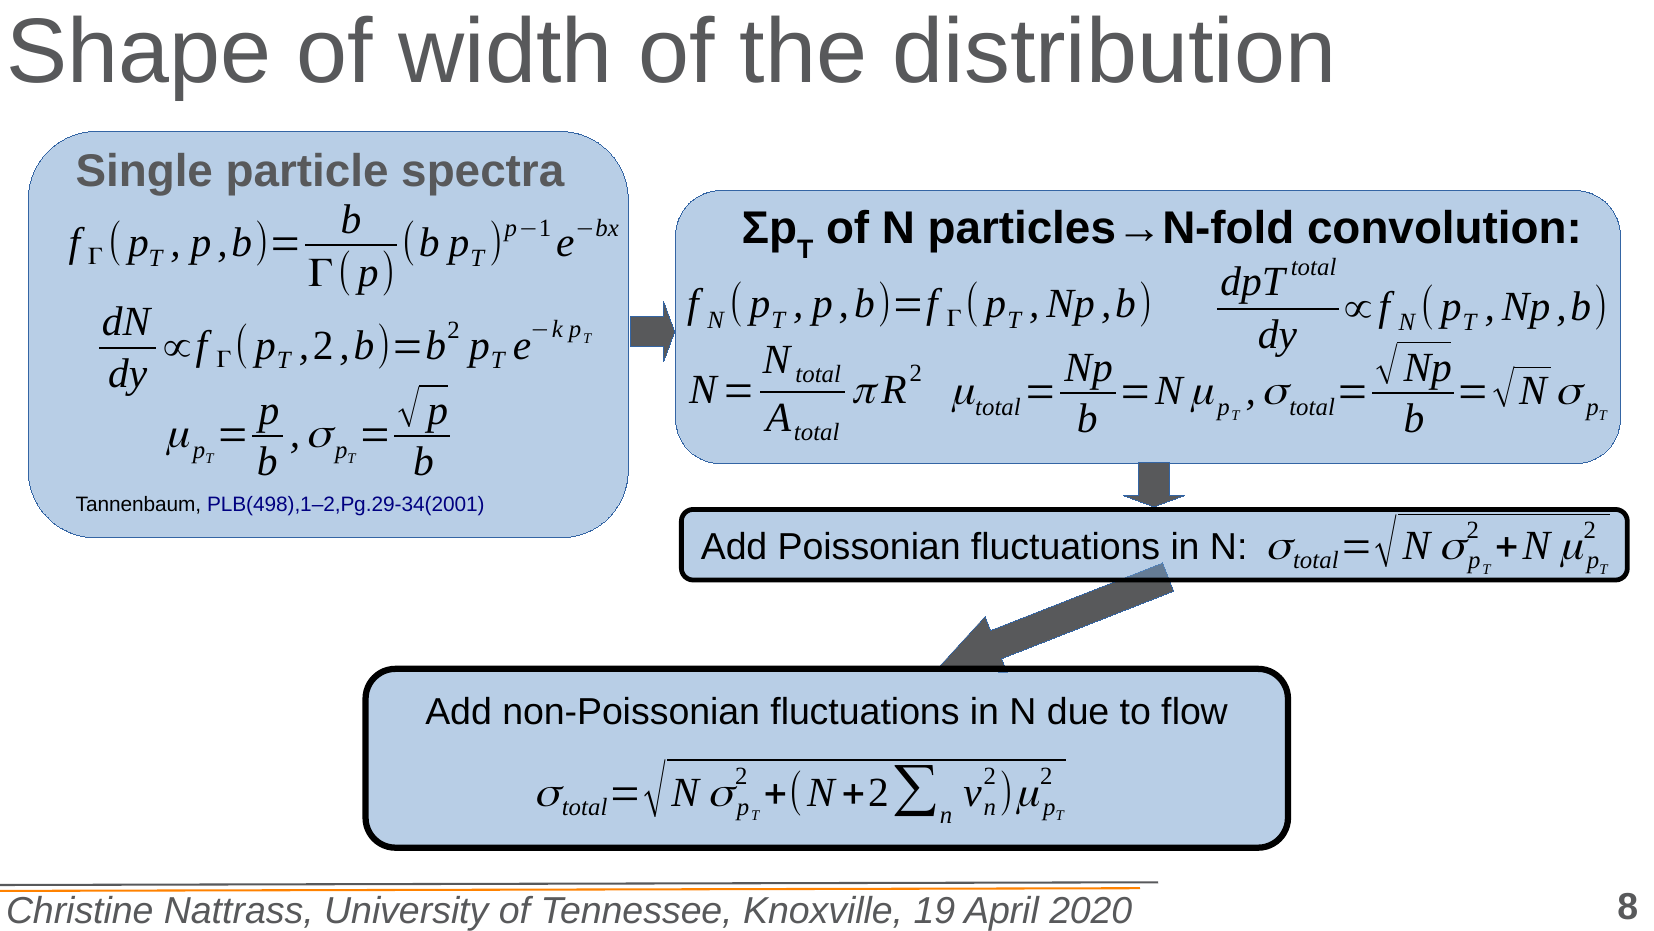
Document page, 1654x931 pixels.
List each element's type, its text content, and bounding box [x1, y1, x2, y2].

text_box [681, 509, 1628, 581]
text_box Tannenbaum, PLB(498),1–2,Pg.29-34(2001) [60, 485, 526, 547]
chart [679, 279, 1159, 333]
chart [681, 335, 928, 446]
chart [527, 757, 1072, 829]
text_box [365, 617, 1288, 848]
chart [944, 253, 1615, 443]
text_box [69, 131, 588, 137]
chart [60, 204, 626, 485]
text_box [28, 141, 158, 528]
text_box [630, 190, 1614, 507]
text_box Add Poissonian fluctuations in N: [686, 517, 1283, 617]
text_box Single particle spectra [60, 137, 661, 204]
text_box [1601, 198, 1621, 440]
text_box [459, 204, 629, 538]
chart [1258, 512, 1616, 579]
title Shape of width of the distribution [0, 0, 1363, 154]
text_box Add non-Poissonian fluctuations in N due to flow [410, 682, 1243, 740]
text_box ΣpT of N particles→N-fold convolution: [726, 194, 1601, 273]
